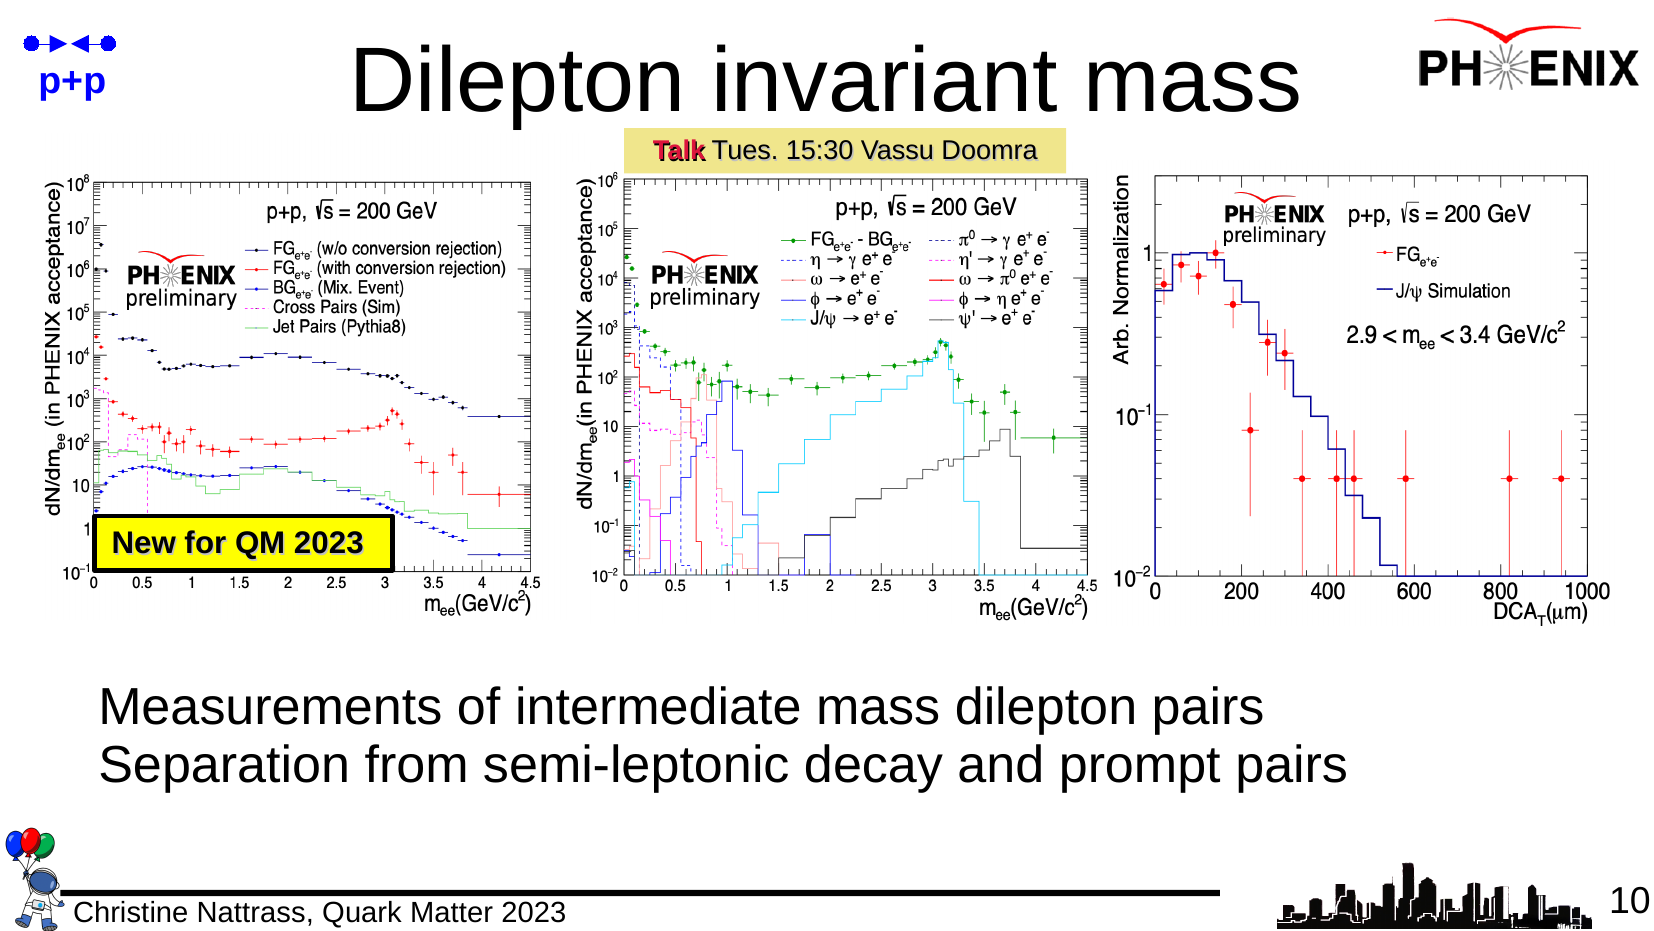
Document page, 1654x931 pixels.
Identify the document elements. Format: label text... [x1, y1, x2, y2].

picture [39, 133, 1615, 626]
title Dilepton invariant mass [82, 1, 1571, 157]
picture [0, 824, 79, 931]
picture [1571, 17, 1654, 131]
text_box Talk Tues. 15:30 Vassu Doomra [624, 128, 1067, 174]
text_box [100, 35, 116, 51]
text_box Measurements of intermediate mass dilepton pairs Separation from semi-leptonic decay and prompt pairs [83, 669, 1547, 801]
picture [1277, 862, 1592, 929]
text_box p+p [23, 51, 122, 109]
text_box [23, 35, 39, 51]
text_box New for QM 2023 [94, 516, 393, 571]
